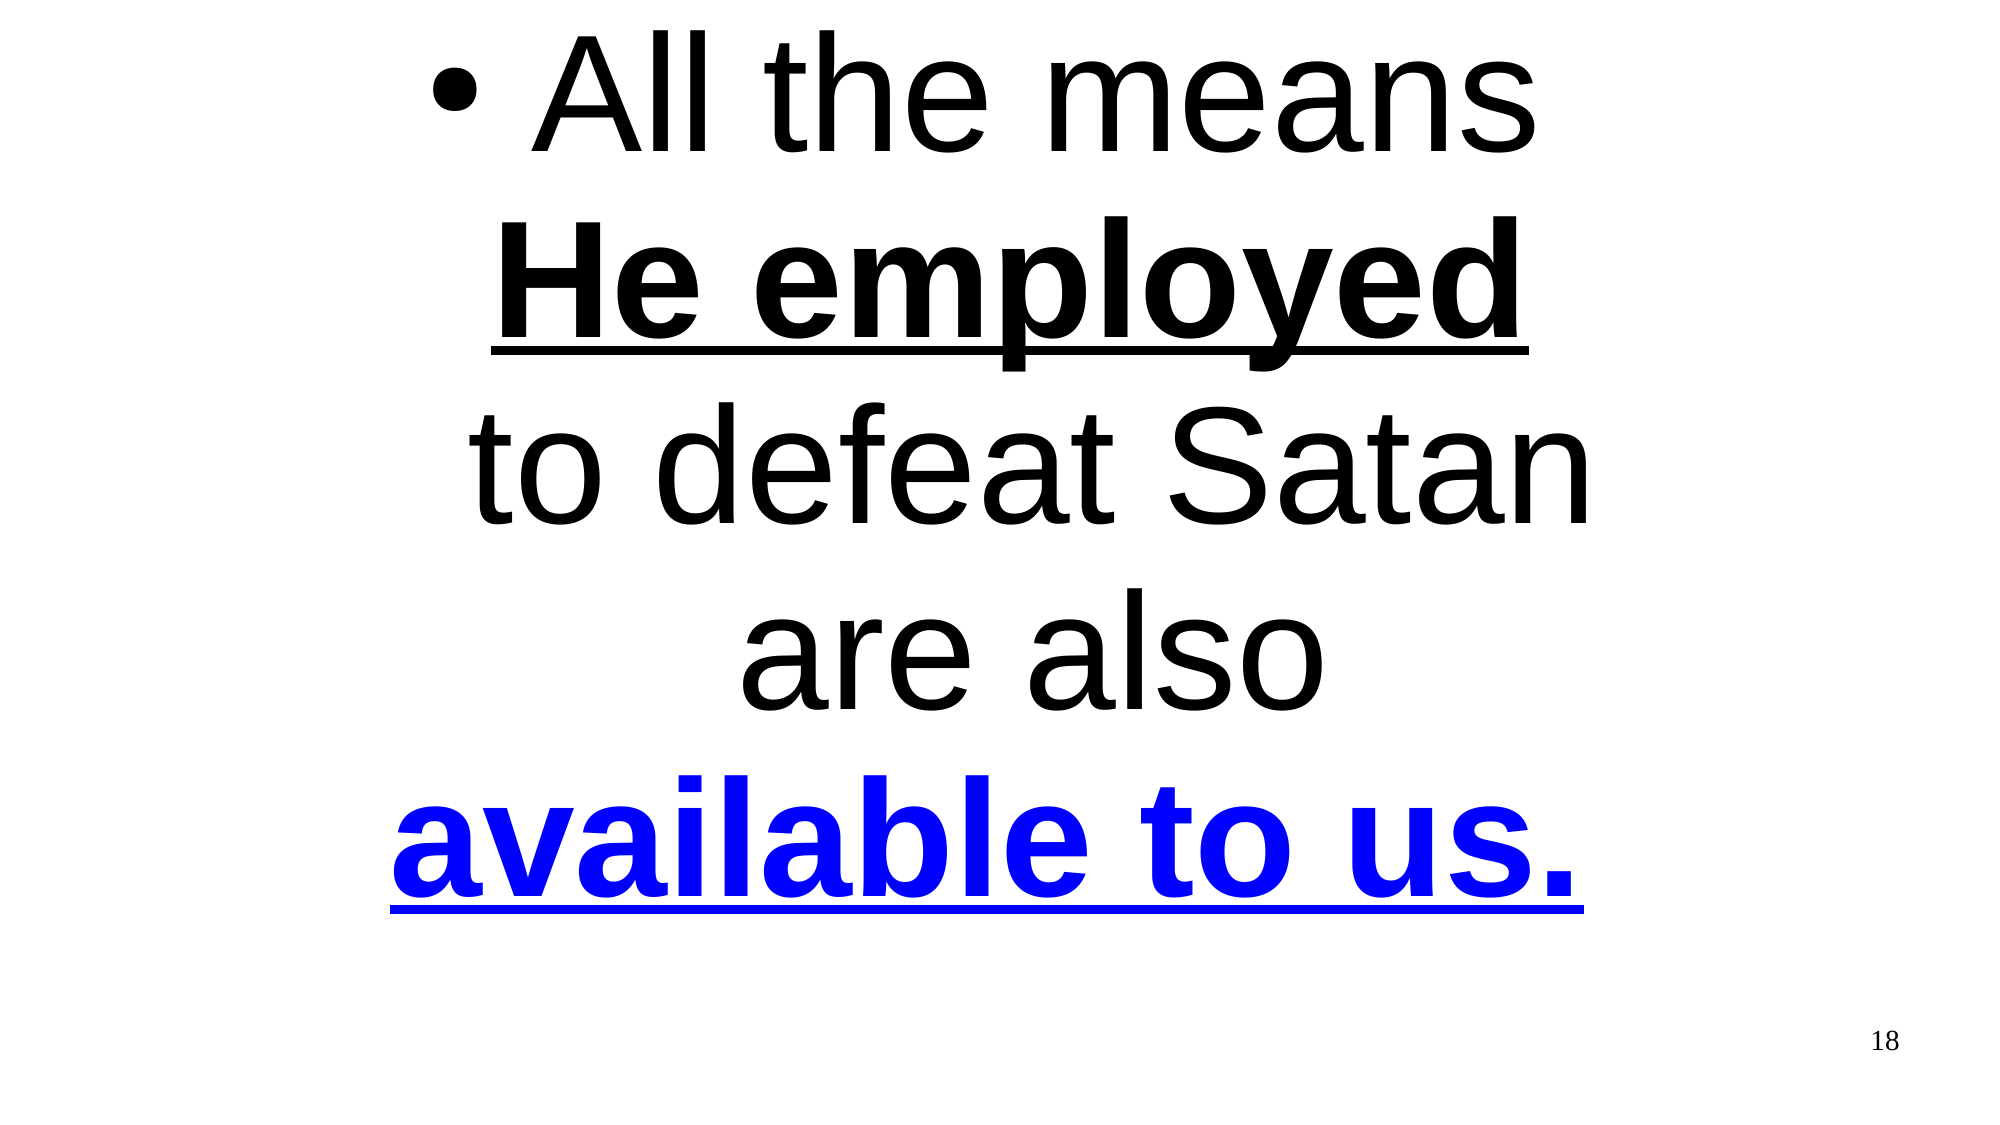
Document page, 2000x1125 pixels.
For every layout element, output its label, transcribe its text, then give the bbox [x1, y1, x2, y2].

list All the means He employed to defeat Satan are also available to us. [0, 0, 1996, 1123]
